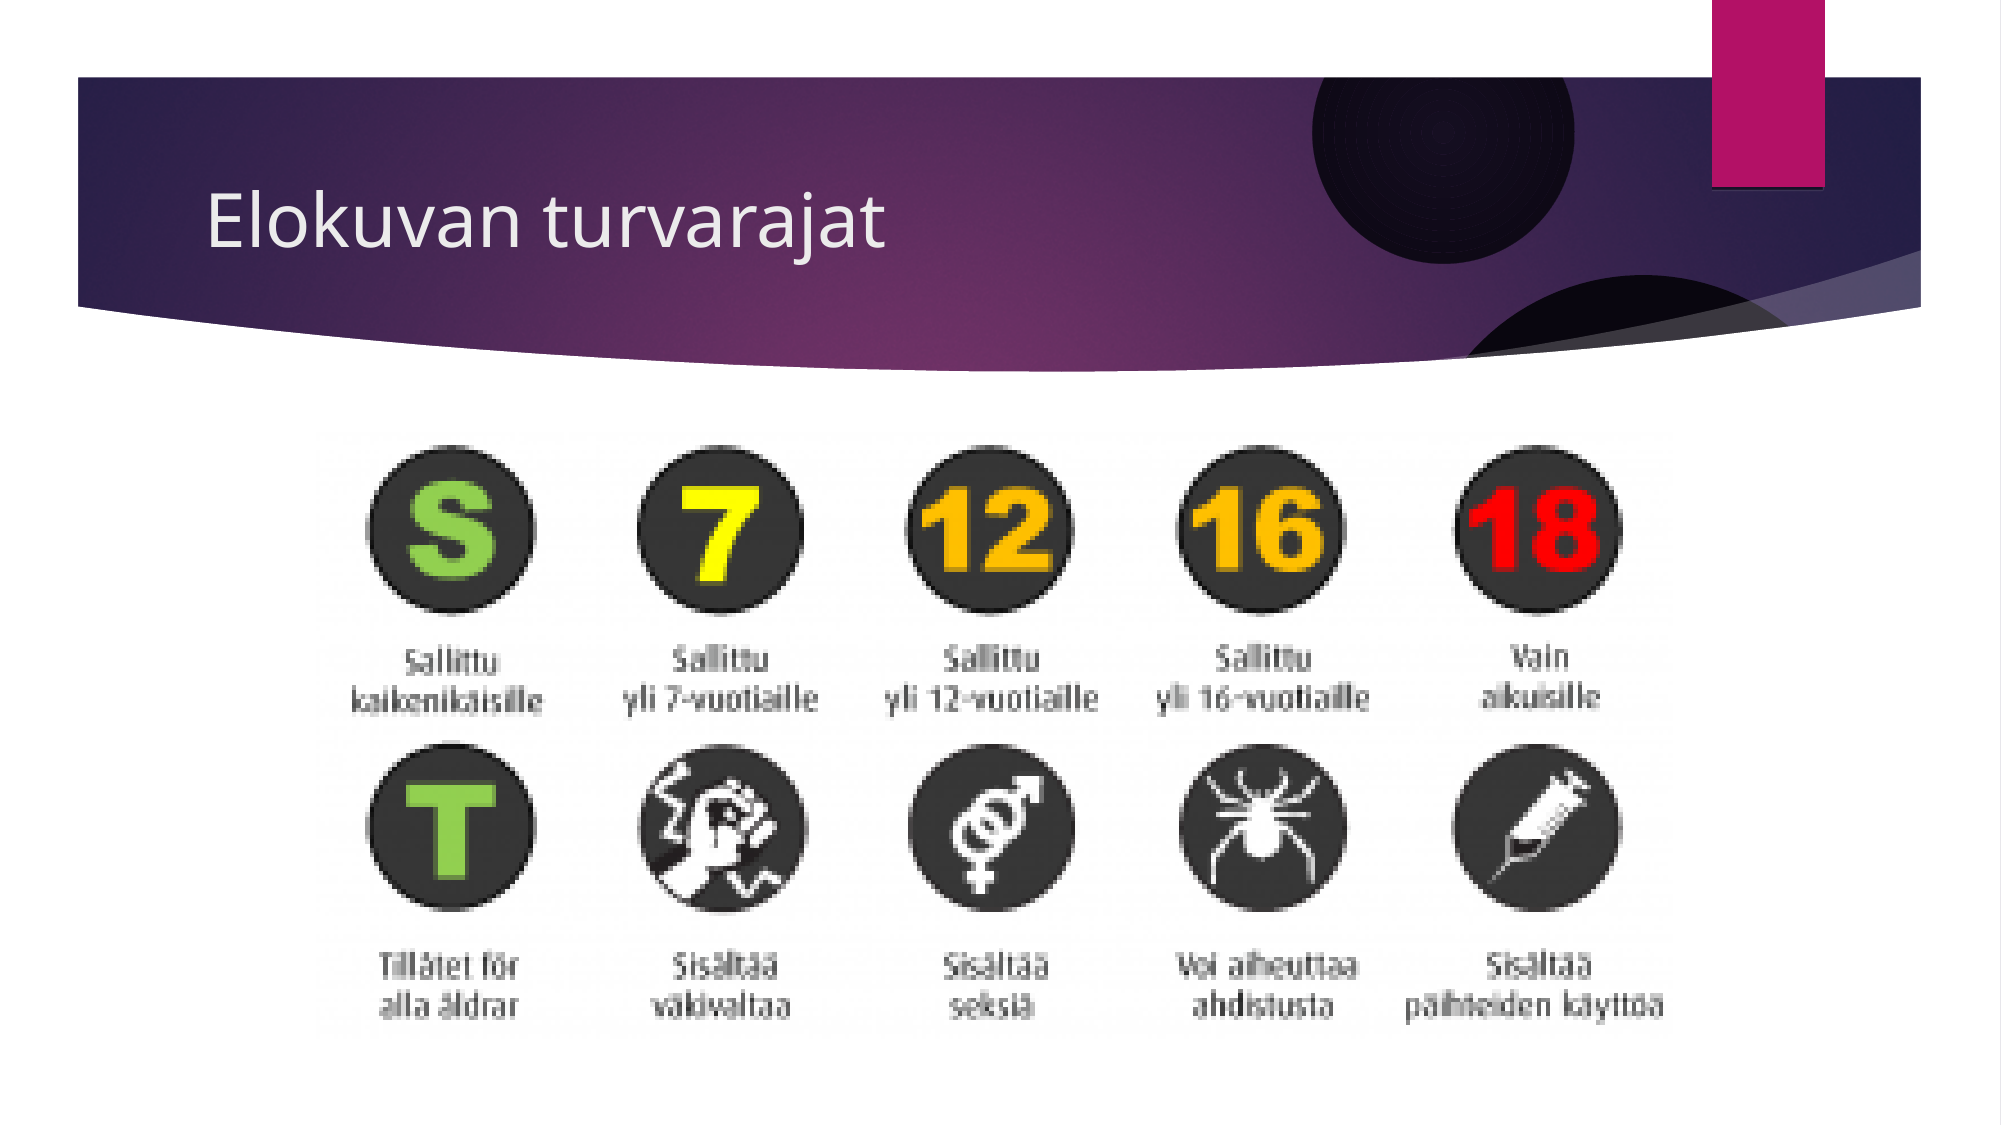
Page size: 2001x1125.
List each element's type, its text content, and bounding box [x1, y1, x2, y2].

title Elokuvan turvarajat [189, 159, 1627, 276]
picture [316, 432, 1673, 1039]
